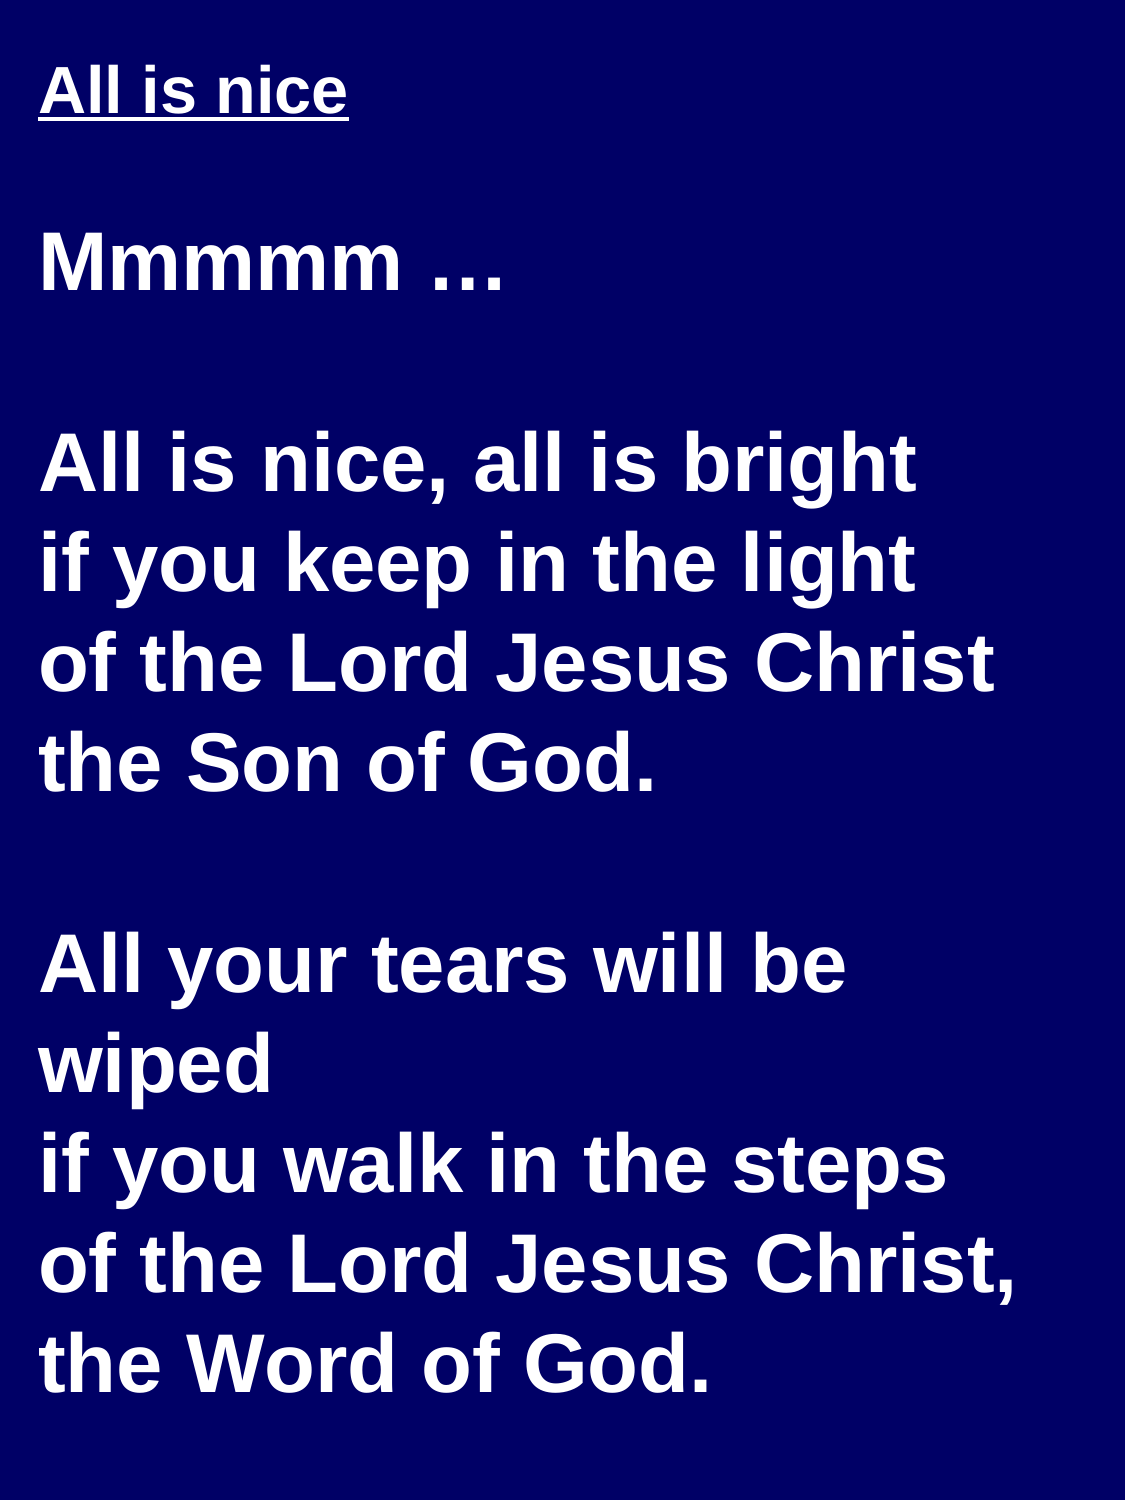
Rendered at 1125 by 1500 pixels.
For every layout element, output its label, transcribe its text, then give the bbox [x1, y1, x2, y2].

text_box All is nice Mmmmm … All is nice, all is bright if you keep in the light of the Lord Jesus Christ the Son of God. All your tears will be wiped if you walk in the steps of the Lord Jesus Christ, the Word of God. [23, 39, 1110, 1383]
